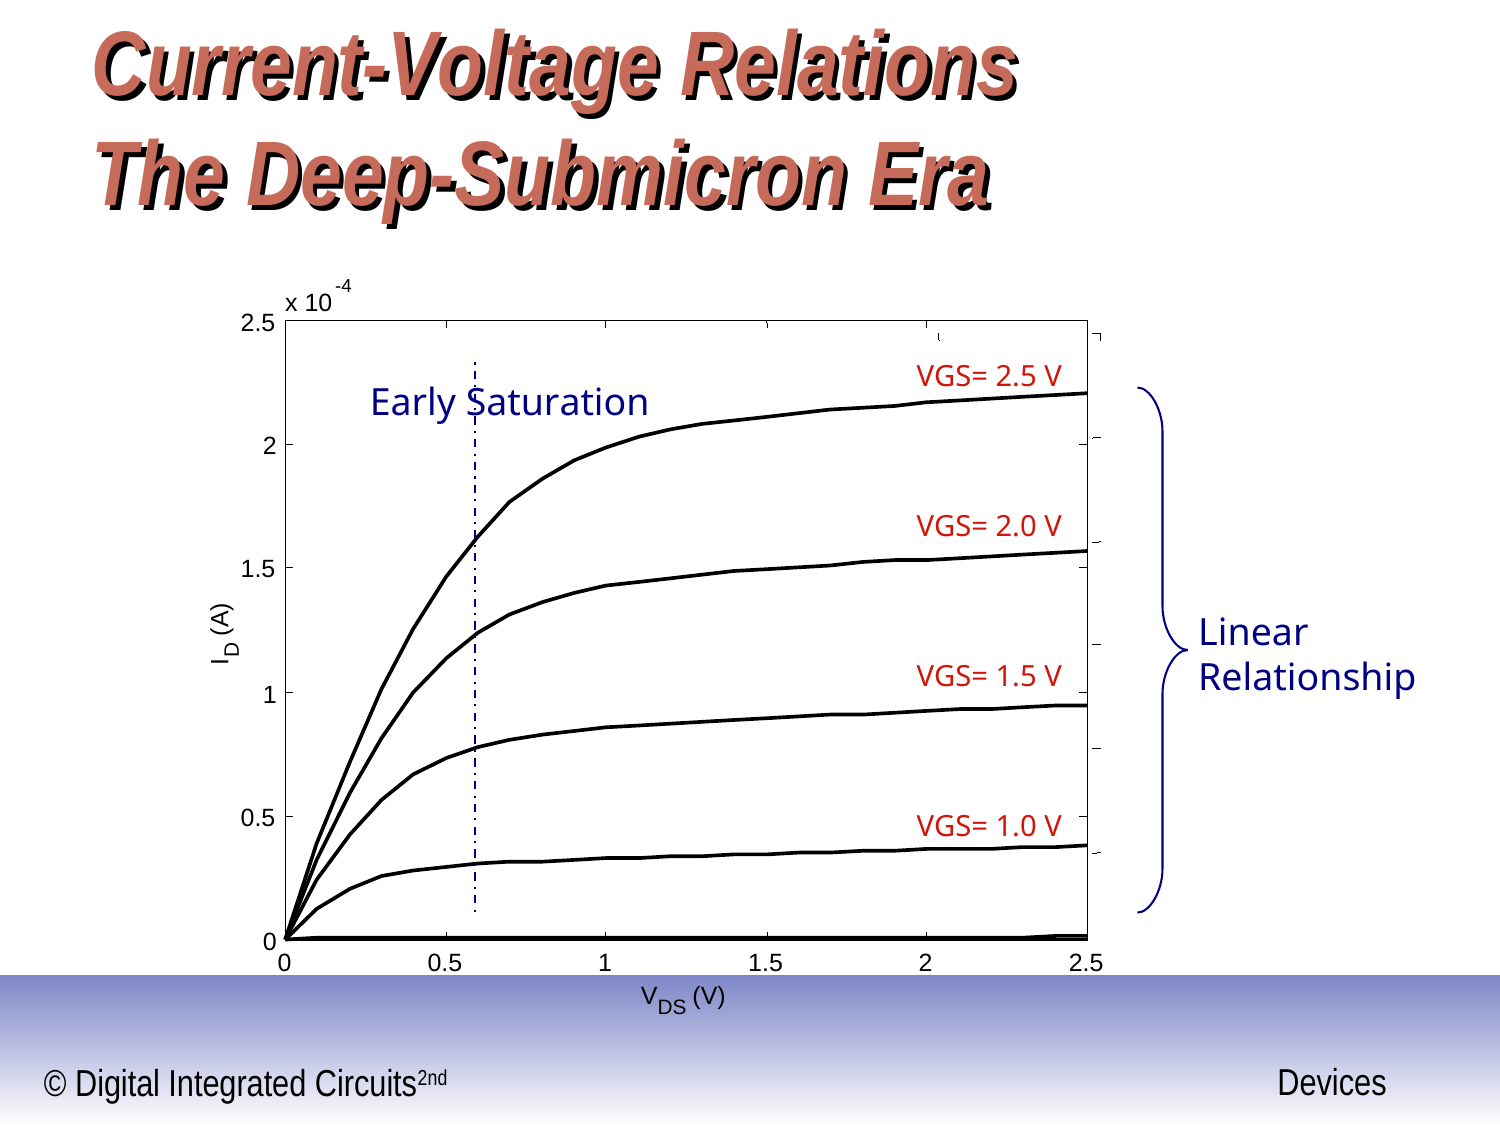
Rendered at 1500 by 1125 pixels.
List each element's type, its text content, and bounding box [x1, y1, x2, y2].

text_box [306, 553, 1087, 894]
text_box 0 [277, 946, 292, 977]
title Current-Voltage Relations The Deep-Submicron Era [77, 0, 1353, 232]
text_box 1.5 [240, 552, 276, 583]
text_box V [640, 979, 658, 1010]
text_box D [225, 645, 236, 653]
text_box 1.5 [748, 946, 784, 977]
text_box 2 [262, 429, 277, 460]
text_box VGS= 2.0 V [901, 499, 1077, 551]
text_box (A) [203, 602, 234, 643]
text_box DS [657, 994, 687, 1020]
text_box [286, 321, 1087, 928]
text_box Linear Relationship [1183, 599, 1432, 706]
text_box [292, 848, 1087, 937]
text_box VGS= 2.5 V [901, 349, 1077, 401]
text_box 0.5 [240, 801, 276, 832]
text_box [315, 396, 1087, 857]
text_box DS [676, 1001, 685, 1008]
text_box x 10 [284, 286, 333, 317]
text_box I [203, 657, 234, 665]
text_box Early Saturation [355, 370, 665, 431]
text_box -4 [335, 273, 352, 296]
text_box VGS= 1.5 V [901, 649, 1077, 701]
text_box VGS= 1.0 V [901, 799, 1077, 851]
text_box (V) [685, 979, 726, 1010]
text_box [295, 708, 1087, 926]
text_box 0.5 [427, 946, 463, 977]
text_box 2.5 [1068, 946, 1104, 977]
text_box D [218, 642, 244, 658]
text_box 0 [262, 925, 277, 956]
text_box 2.5 [240, 305, 276, 336]
text_box 2 [918, 946, 933, 977]
text_box 1 [598, 946, 613, 977]
text_box 1 [262, 678, 277, 709]
